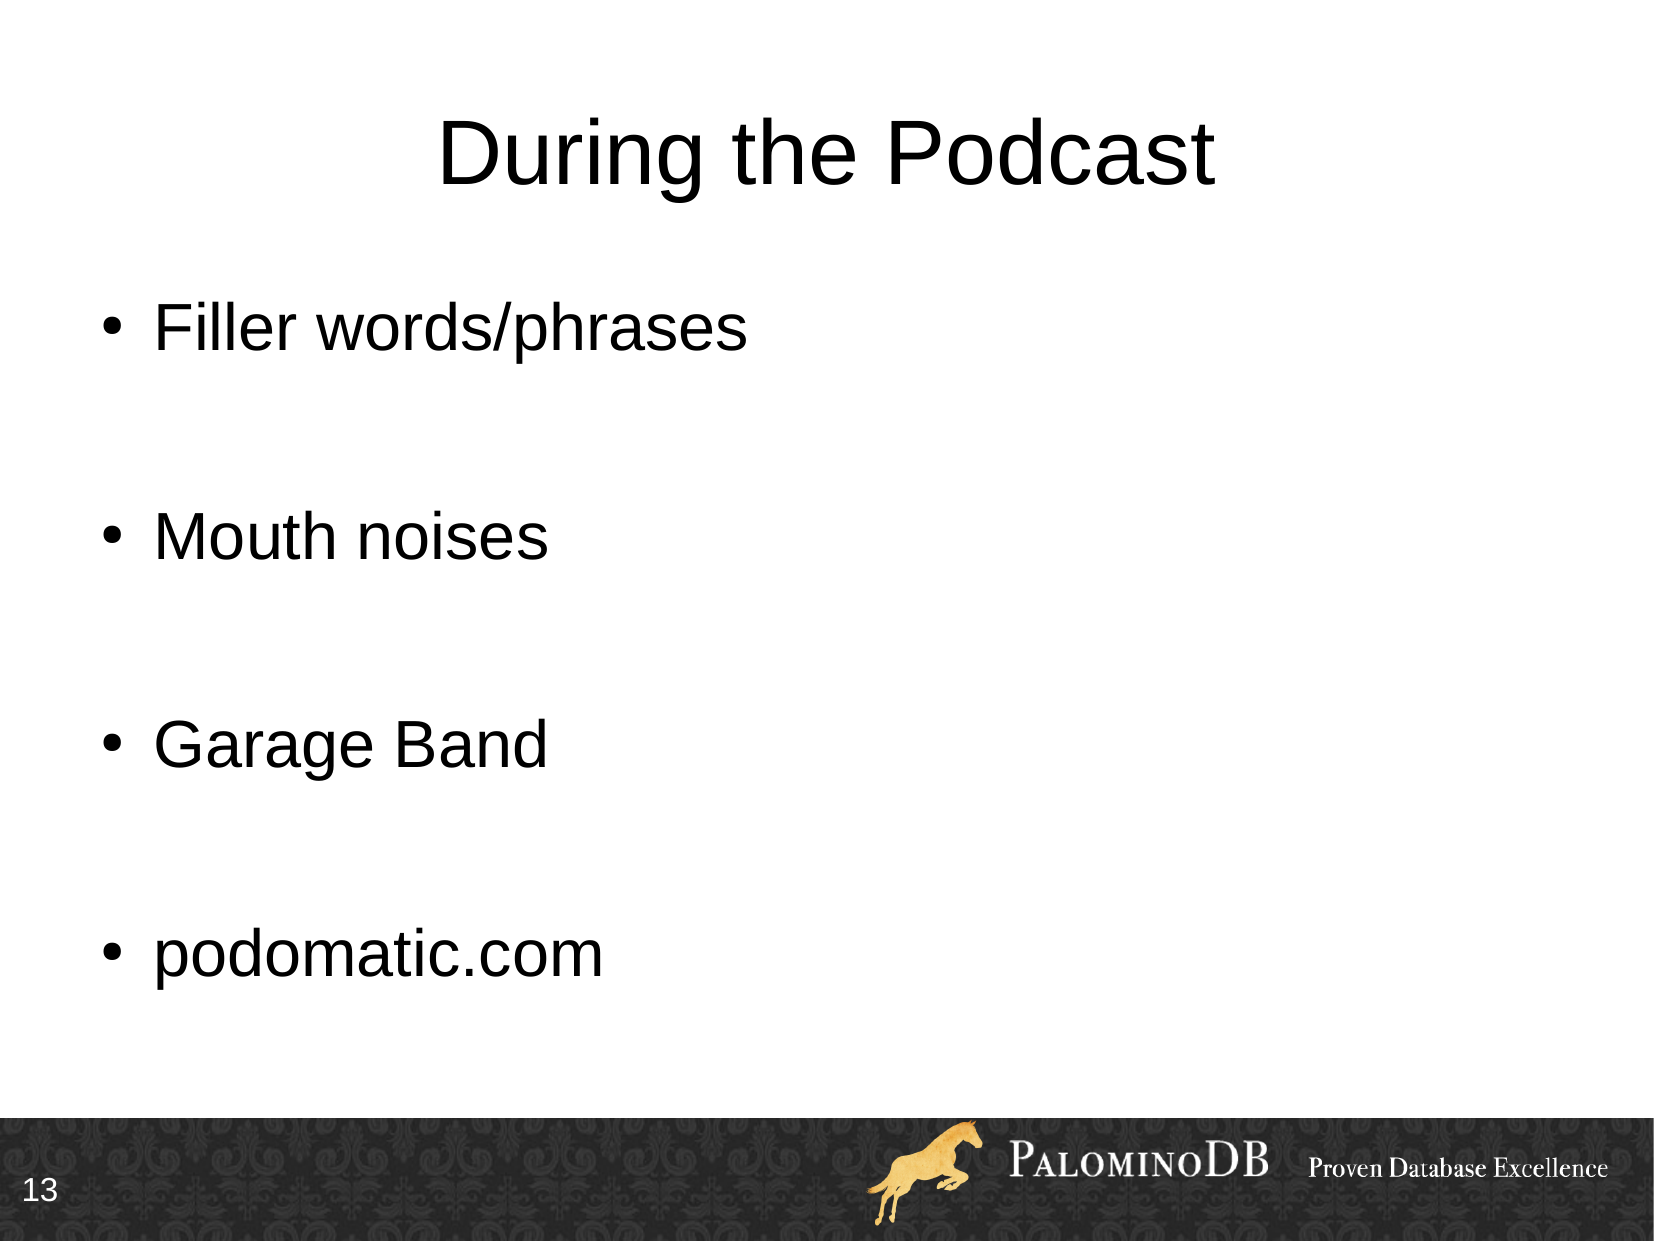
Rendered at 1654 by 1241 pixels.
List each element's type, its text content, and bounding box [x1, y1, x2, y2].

picture [0, 1109, 1654, 1241]
title During the Podcast [82, 49, 1571, 257]
list Filler words/phrases Mouth noises Garage Band podomatic.com [82, 290, 1571, 1109]
